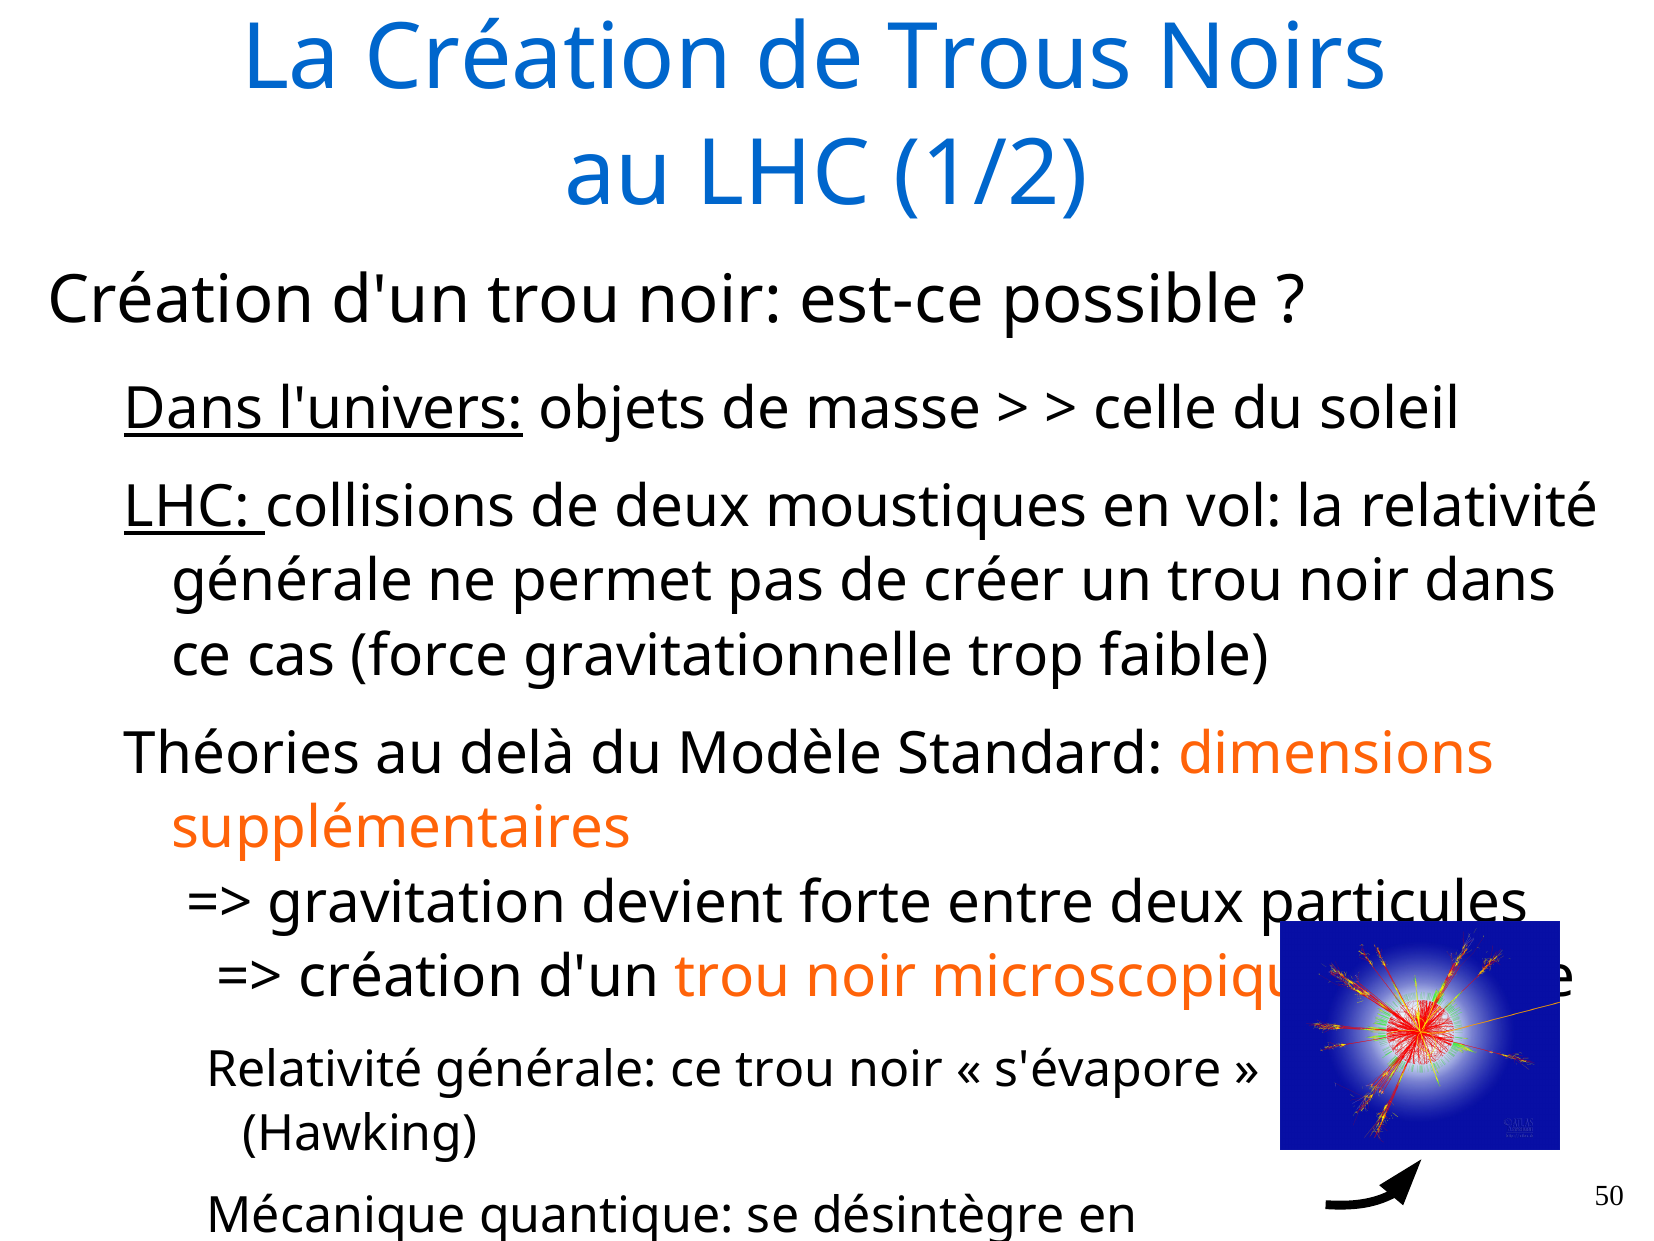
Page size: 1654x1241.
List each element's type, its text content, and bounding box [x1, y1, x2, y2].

title La Création de Trous Noirs au LHC (1/2) [0, 8, 1654, 215]
list Création d'un trou noir: est-ce possible ? Dans l'univers: objets de masse > > celle du soleil LHC: collisions de deux moustiques en vol: la relativité générale ne permet pas de créer un trou noir dans ce cas (force gravitationnelle trop faible) Théories au delà du Modèle Standard: dimensions supplémentaires => gravitation devient forte entre deux particules => création d'un trou noir microscopique possible Relativité générale: ce trou noir « s'évapore » (Hawking) Mécanique quantique: se désintègre en particules stables Des événements intéressants à étudier au LHC ! [29, 254, 1625, 1227]
picture [1280, 921, 1560, 1150]
